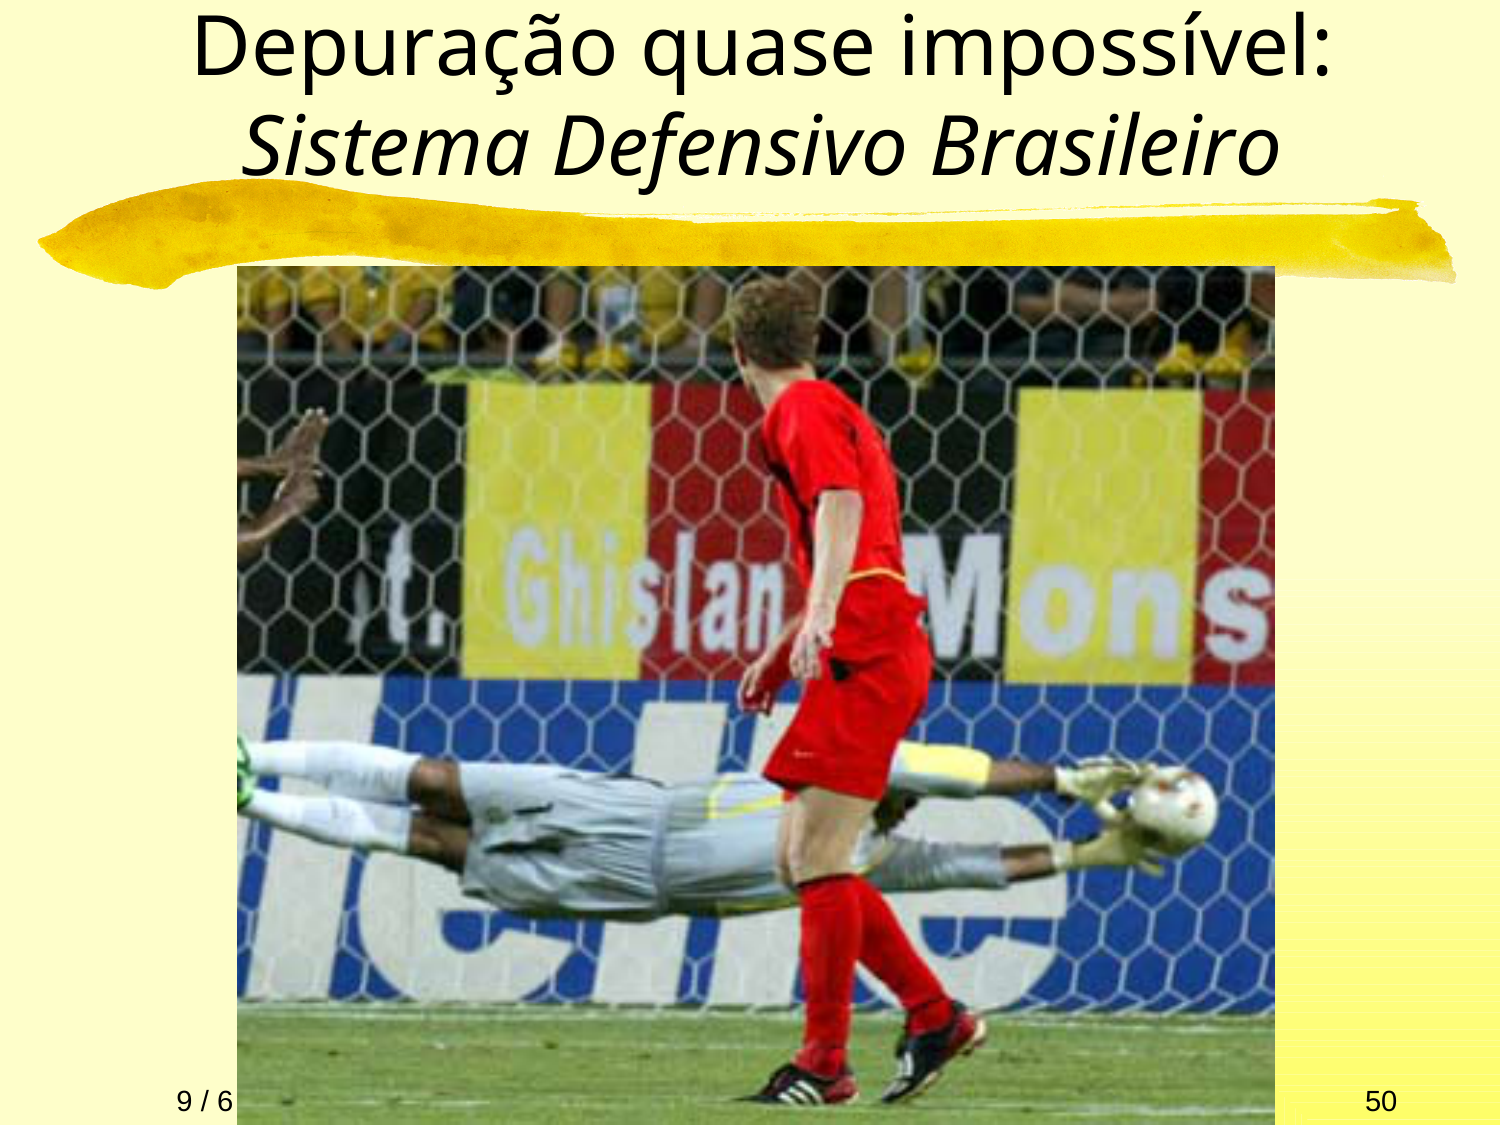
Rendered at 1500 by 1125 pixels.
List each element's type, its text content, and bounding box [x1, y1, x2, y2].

picture [24, 200, 1463, 1125]
title Depuração quase impossível: Sistema Defensivo Brasileiro [24, 0, 1500, 200]
